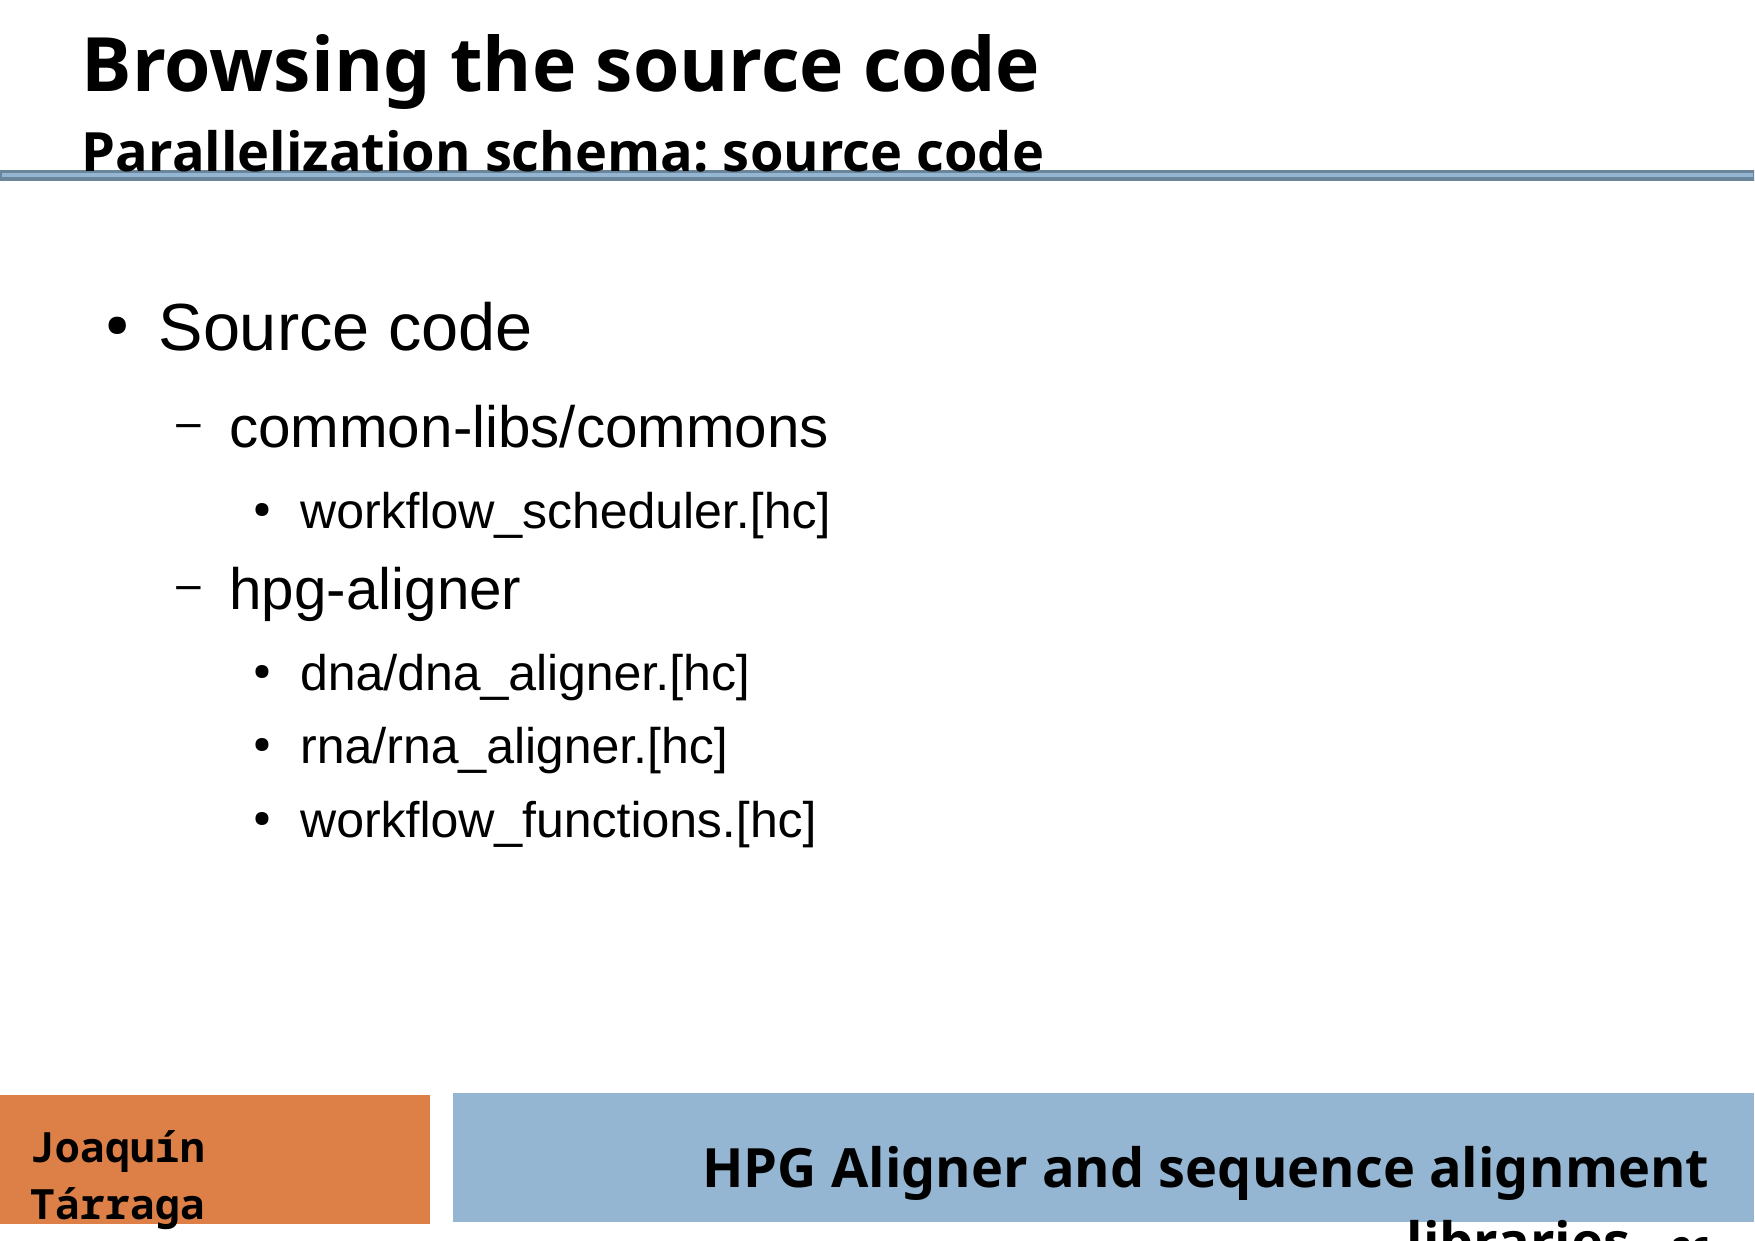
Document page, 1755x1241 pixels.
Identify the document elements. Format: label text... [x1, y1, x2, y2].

list Source code common-libs/commons workflow_scheduler.[hc] hpg-aligner dna/dna_aligner.[hc] rna/rna_aligner.[hc] workflow_functions.[hc] [87, 290, 1632, 1010]
text_box Joaquín Tárraga jtarraga@cipf.es [15, 1110, 406, 1221]
text_box [0, 171, 1754, 179]
text_box Browsing the source code Parallelization schema: source code [67, 3, 1688, 168]
text_box HPG Aligner and sequence alignment libraries 26 [480, 1122, 1726, 1239]
